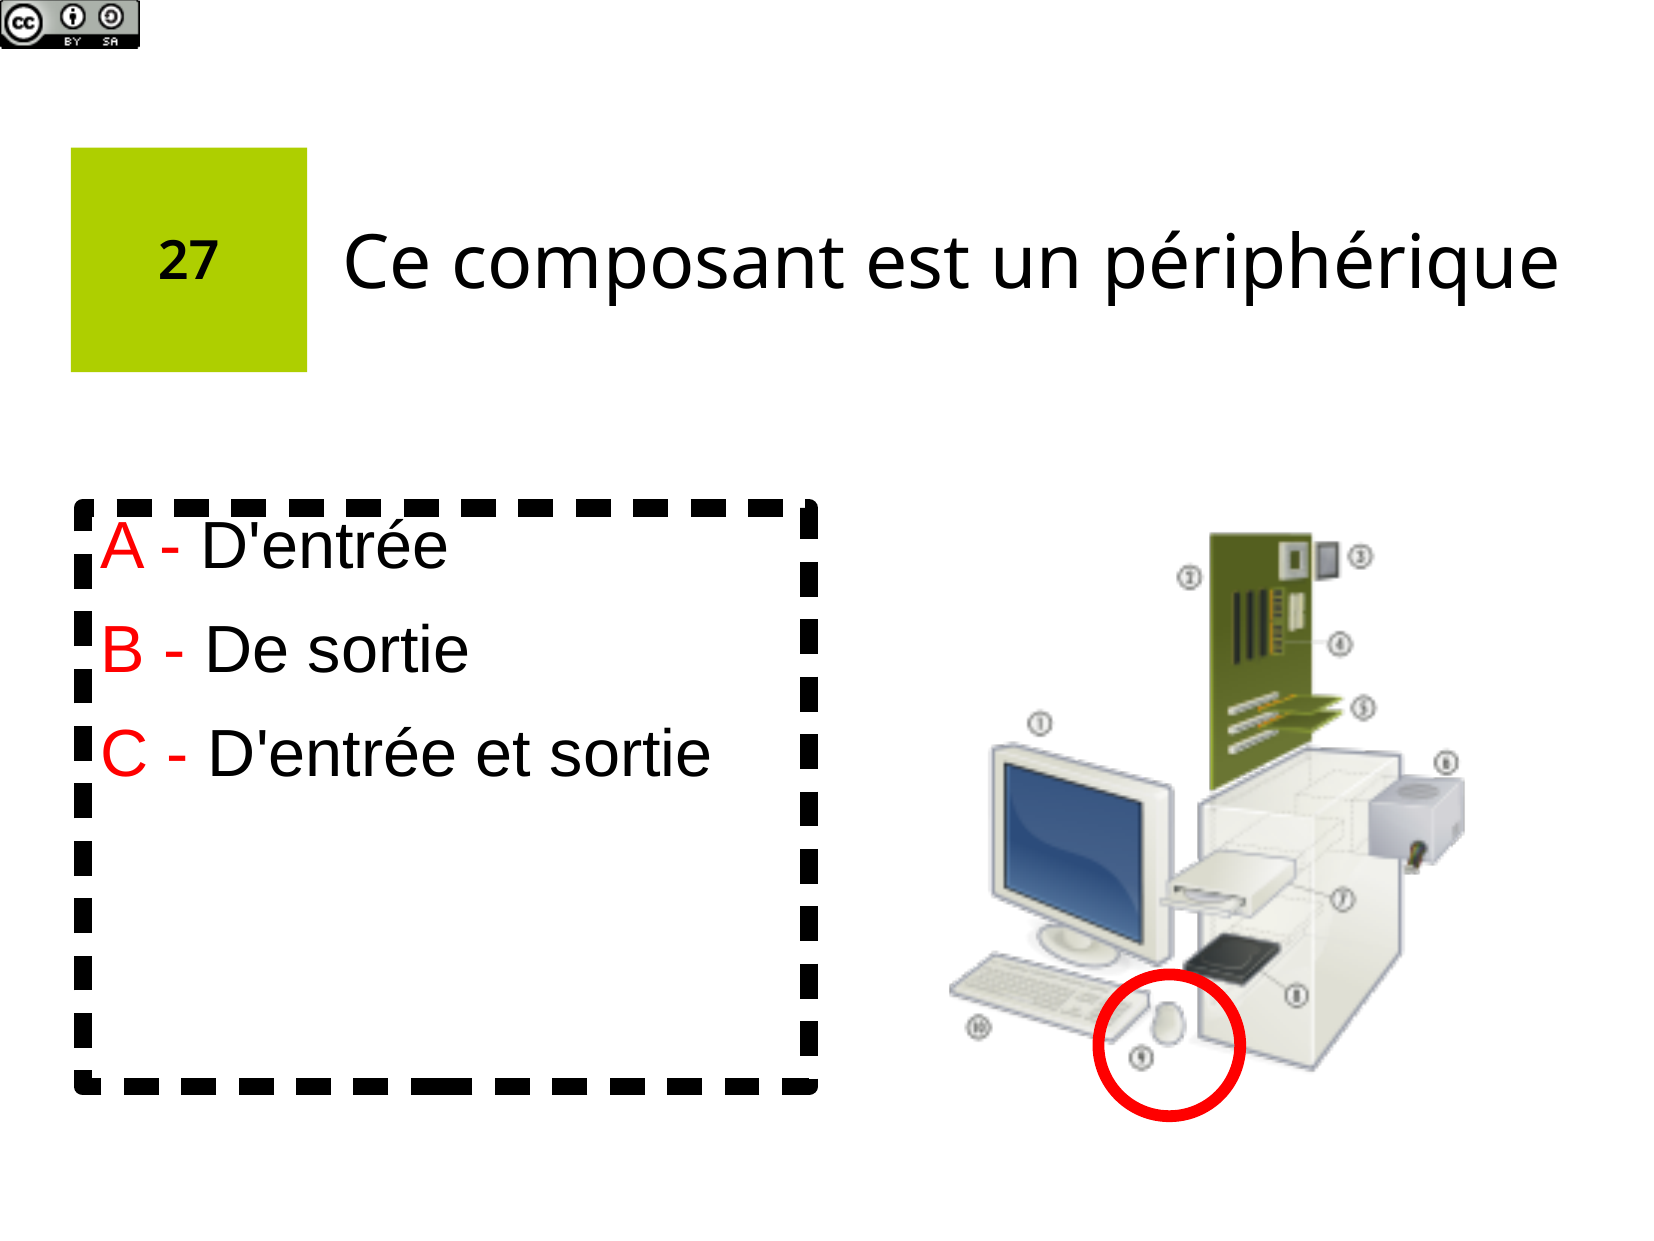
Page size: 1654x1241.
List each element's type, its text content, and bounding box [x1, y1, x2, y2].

picture [1105, 981, 1234, 1087]
picture [939, 507, 1477, 1087]
title Ce composant est un périphérique [342, 59, 1571, 461]
list D'entrée De sortie D'entrée et sortie [82, 507, 809, 1087]
picture [0, 0, 140, 49]
